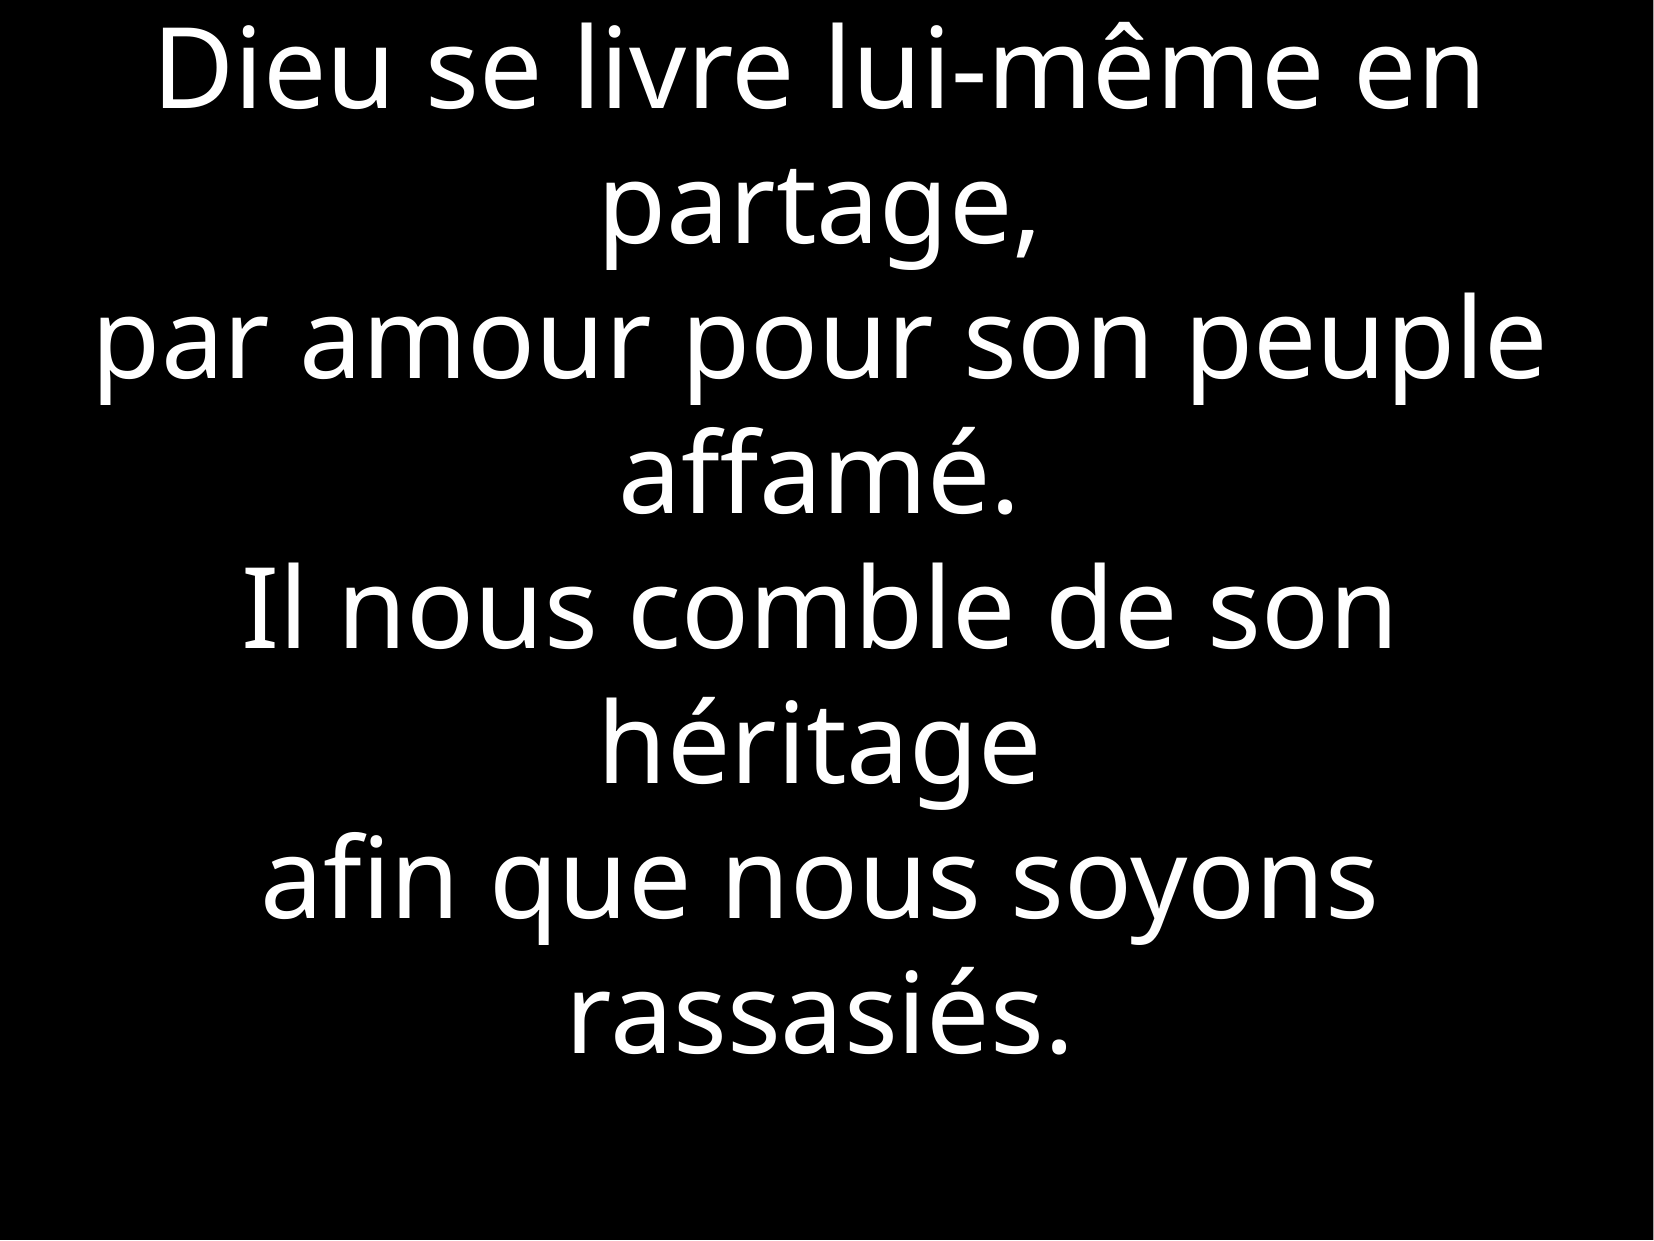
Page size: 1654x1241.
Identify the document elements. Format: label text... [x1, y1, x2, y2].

list Dieu se livre lui-même en partage, par amour pour son peuple affamé. Il nous comble de son héritage afin que nous soyons rassasiés. [39, 0, 1602, 1024]
